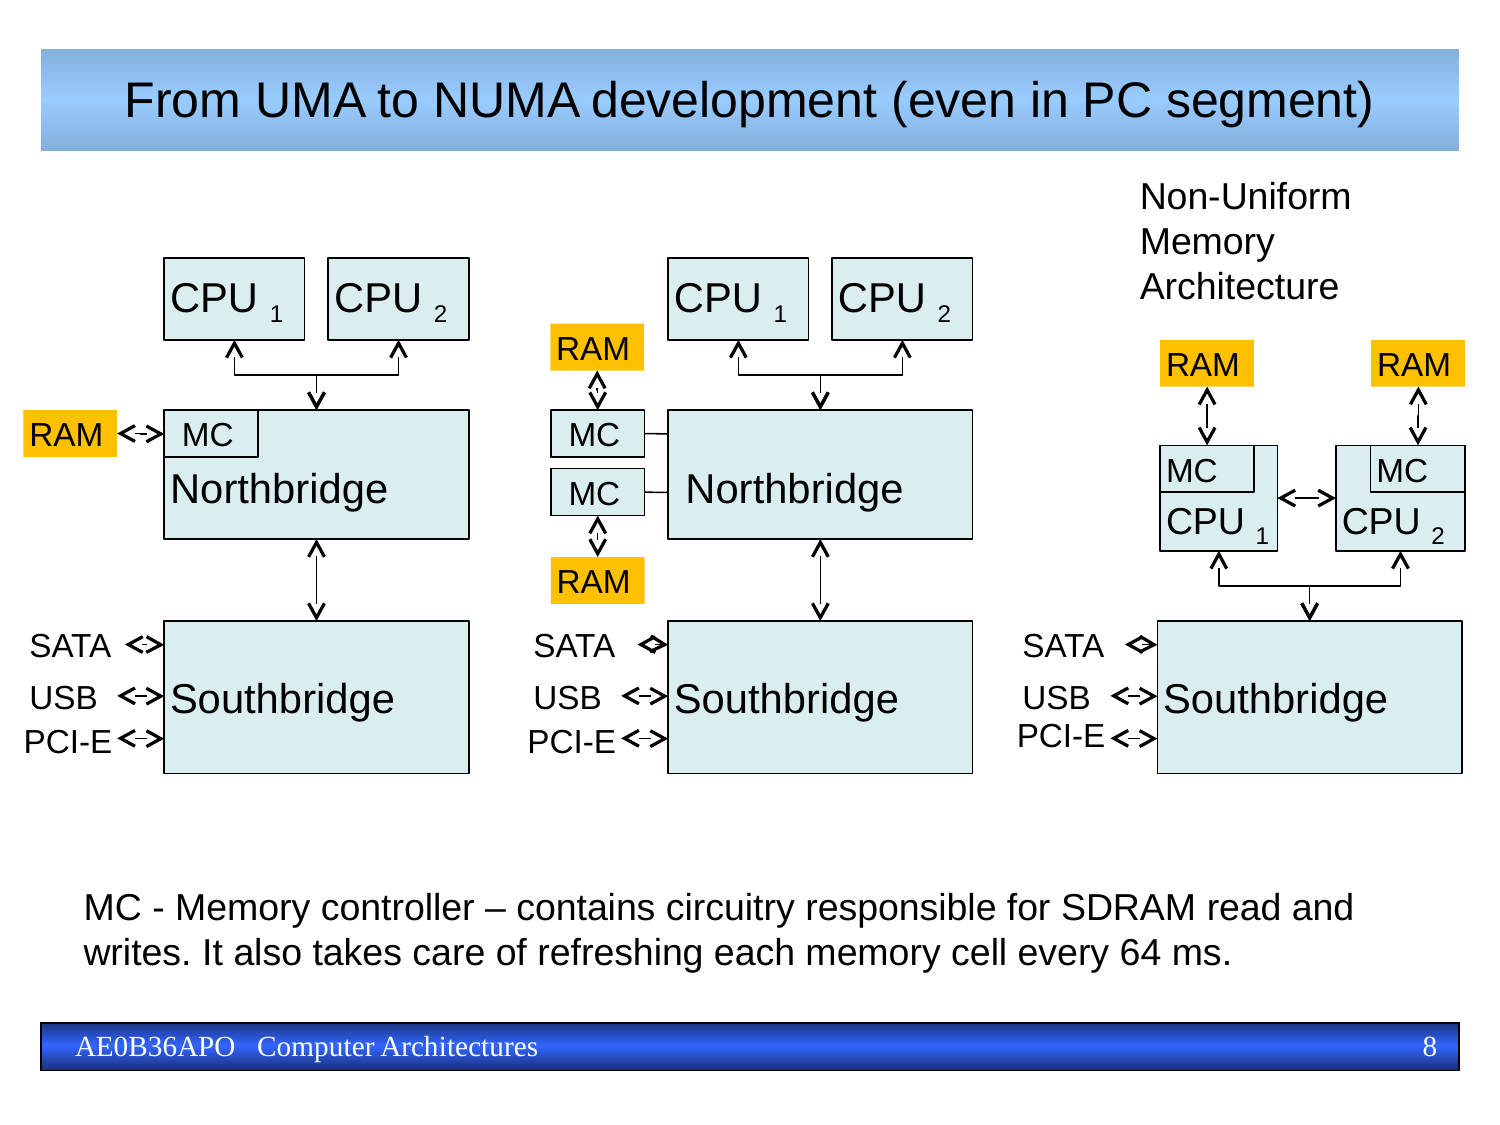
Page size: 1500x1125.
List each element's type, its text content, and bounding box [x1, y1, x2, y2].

text_box USB [23, 672, 118, 720]
text_box Non-Uniform Memory Architecture [1125, 163, 1465, 315]
text_box MC - Memory controller – contains circuitry responsible for SDRAM read and writes. It also takes care of refreshing each memory cell every 64 ms. [68, 874, 1432, 981]
text_box PCI-E [17, 722, 135, 758]
text_box Southbridge [1157, 621, 1462, 774]
text_box PCI-E [1119, 733, 1129, 744]
text_box MC [1160, 445, 1254, 493]
text_box Southbridge [164, 621, 469, 774]
text_box Northbridge [667, 410, 973, 539]
text_box PCI-E [521, 722, 639, 758]
text_box RAM [1160, 339, 1254, 387]
text_box MC [1370, 445, 1465, 493]
text_box RAM [550, 323, 644, 371]
text_box RAM [550, 557, 645, 604]
text_box Southbridge [667, 621, 973, 774]
text_box CPU 2 [1335, 445, 1465, 551]
text_box SATA [1016, 621, 1125, 668]
text_box MC [550, 468, 645, 516]
text_box CPU 1 [164, 257, 305, 340]
text_box MC [550, 410, 645, 458]
text_box Northbridge [164, 410, 469, 539]
text_box CPU 1 [667, 257, 809, 340]
text_box CPU 1 [1160, 445, 1278, 551]
text_box SATA [527, 621, 638, 668]
text_box PCI-E [1011, 716, 1129, 752]
text_box RAM [1371, 339, 1465, 387]
text_box CPU 2 [328, 257, 469, 340]
text_box RAM [23, 410, 118, 458]
text_box USB [527, 672, 622, 720]
text_box MC [164, 410, 258, 458]
text_box USB [1016, 672, 1111, 716]
title From UMA to NUMA development (even in PC segment) [41, 49, 1459, 151]
text_box SATA [23, 621, 125, 668]
text_box CPU 2 [832, 257, 973, 340]
